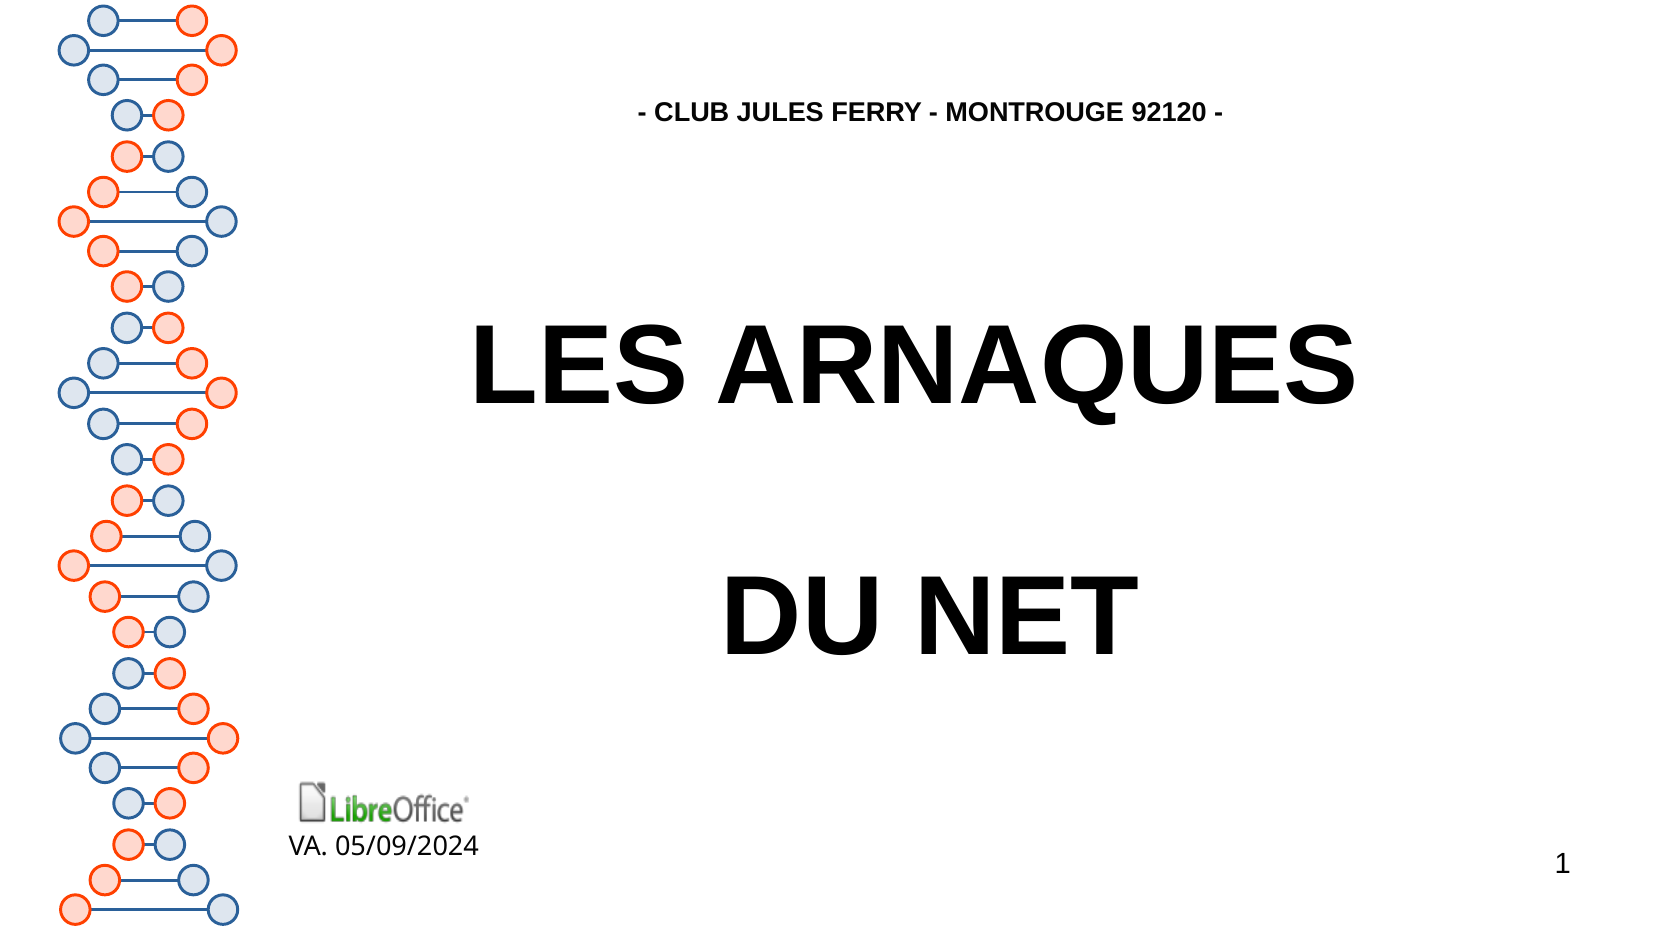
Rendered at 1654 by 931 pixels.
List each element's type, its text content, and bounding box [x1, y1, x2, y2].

title - CLUB JULES FERRY - MONTROUGE 92120 - [265, 35, 1595, 189]
picture [295, 777, 473, 827]
text_box LES ARNAQUES DU NET [295, 294, 1565, 692]
title VA. 05/09/2024 [265, 801, 502, 890]
